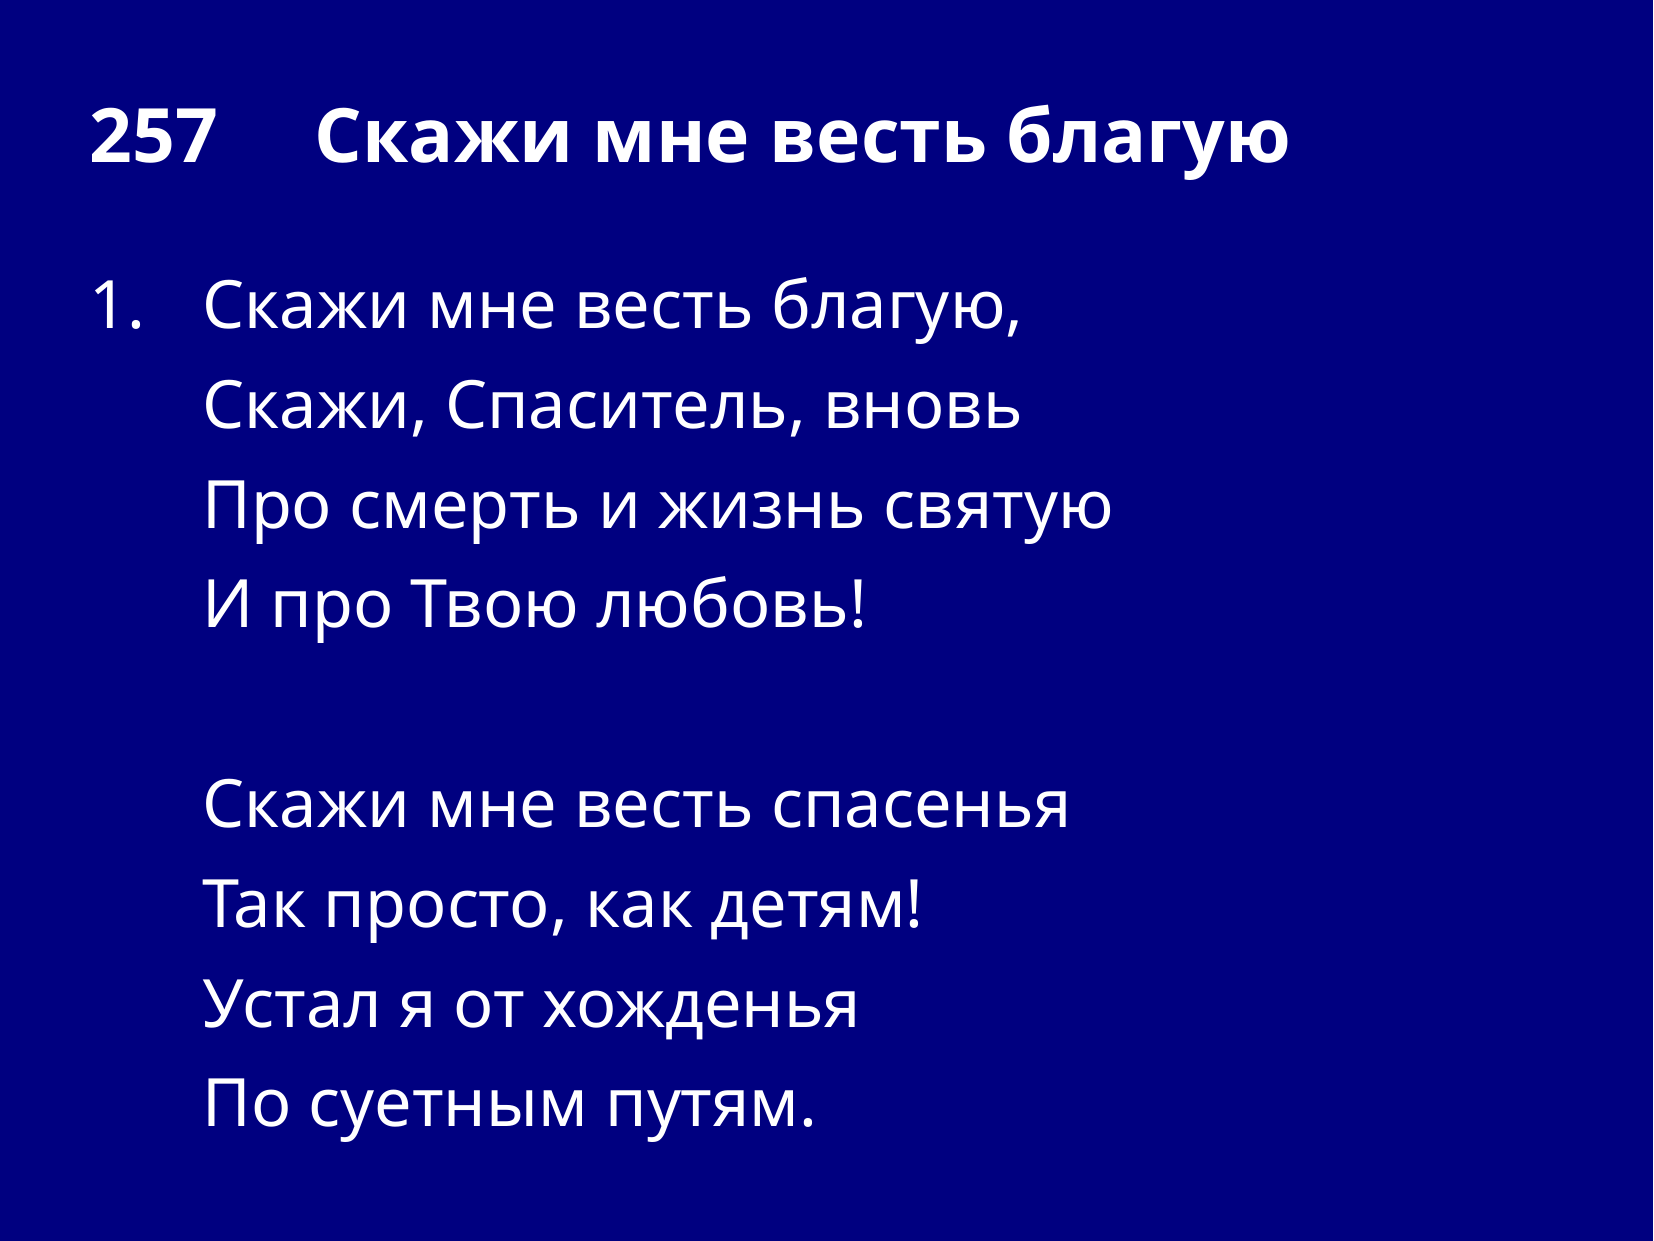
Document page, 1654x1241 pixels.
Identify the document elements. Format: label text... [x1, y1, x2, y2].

text_box 257 Скажи мне весть благую [75, 75, 1576, 188]
text_box 1. Скажи мне весть благую, Скажи, Спаситель, вновь Про смерть и жизнь святую И про Твою любовь! Скажи мне весть спасенья Так просто, как детям! Устал я от хожденья По суетным путям. [75, 188, 1576, 1163]
